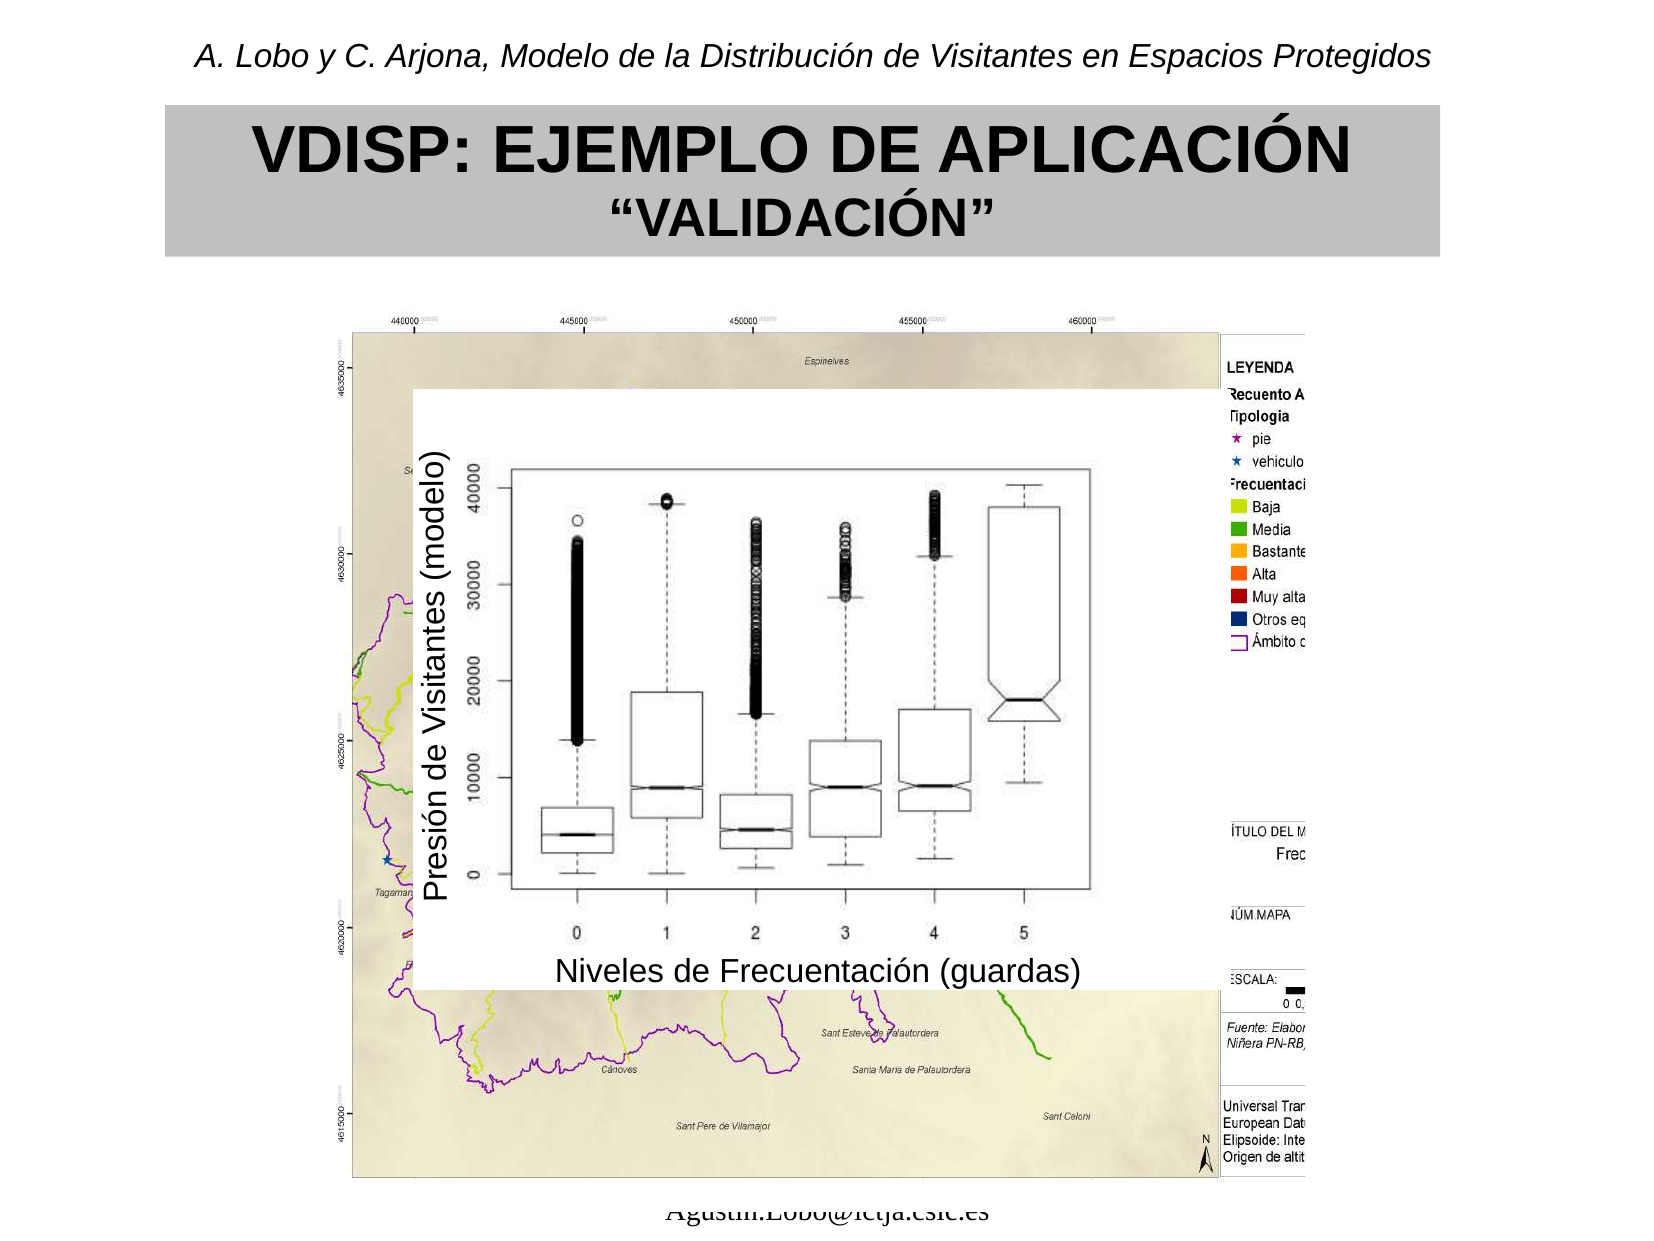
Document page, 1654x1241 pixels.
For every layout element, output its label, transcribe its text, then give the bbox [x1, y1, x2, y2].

text_box Presión de Visitantes (modelo) [405, 434, 462, 919]
text_box VDISP: EJEMPLO DE APLICACIÓN “VALIDACIÓN” [165, 105, 1441, 257]
text_box Niveles de Frecuentación (guardas) [540, 945, 1098, 998]
picture [330, 270, 1306, 1213]
